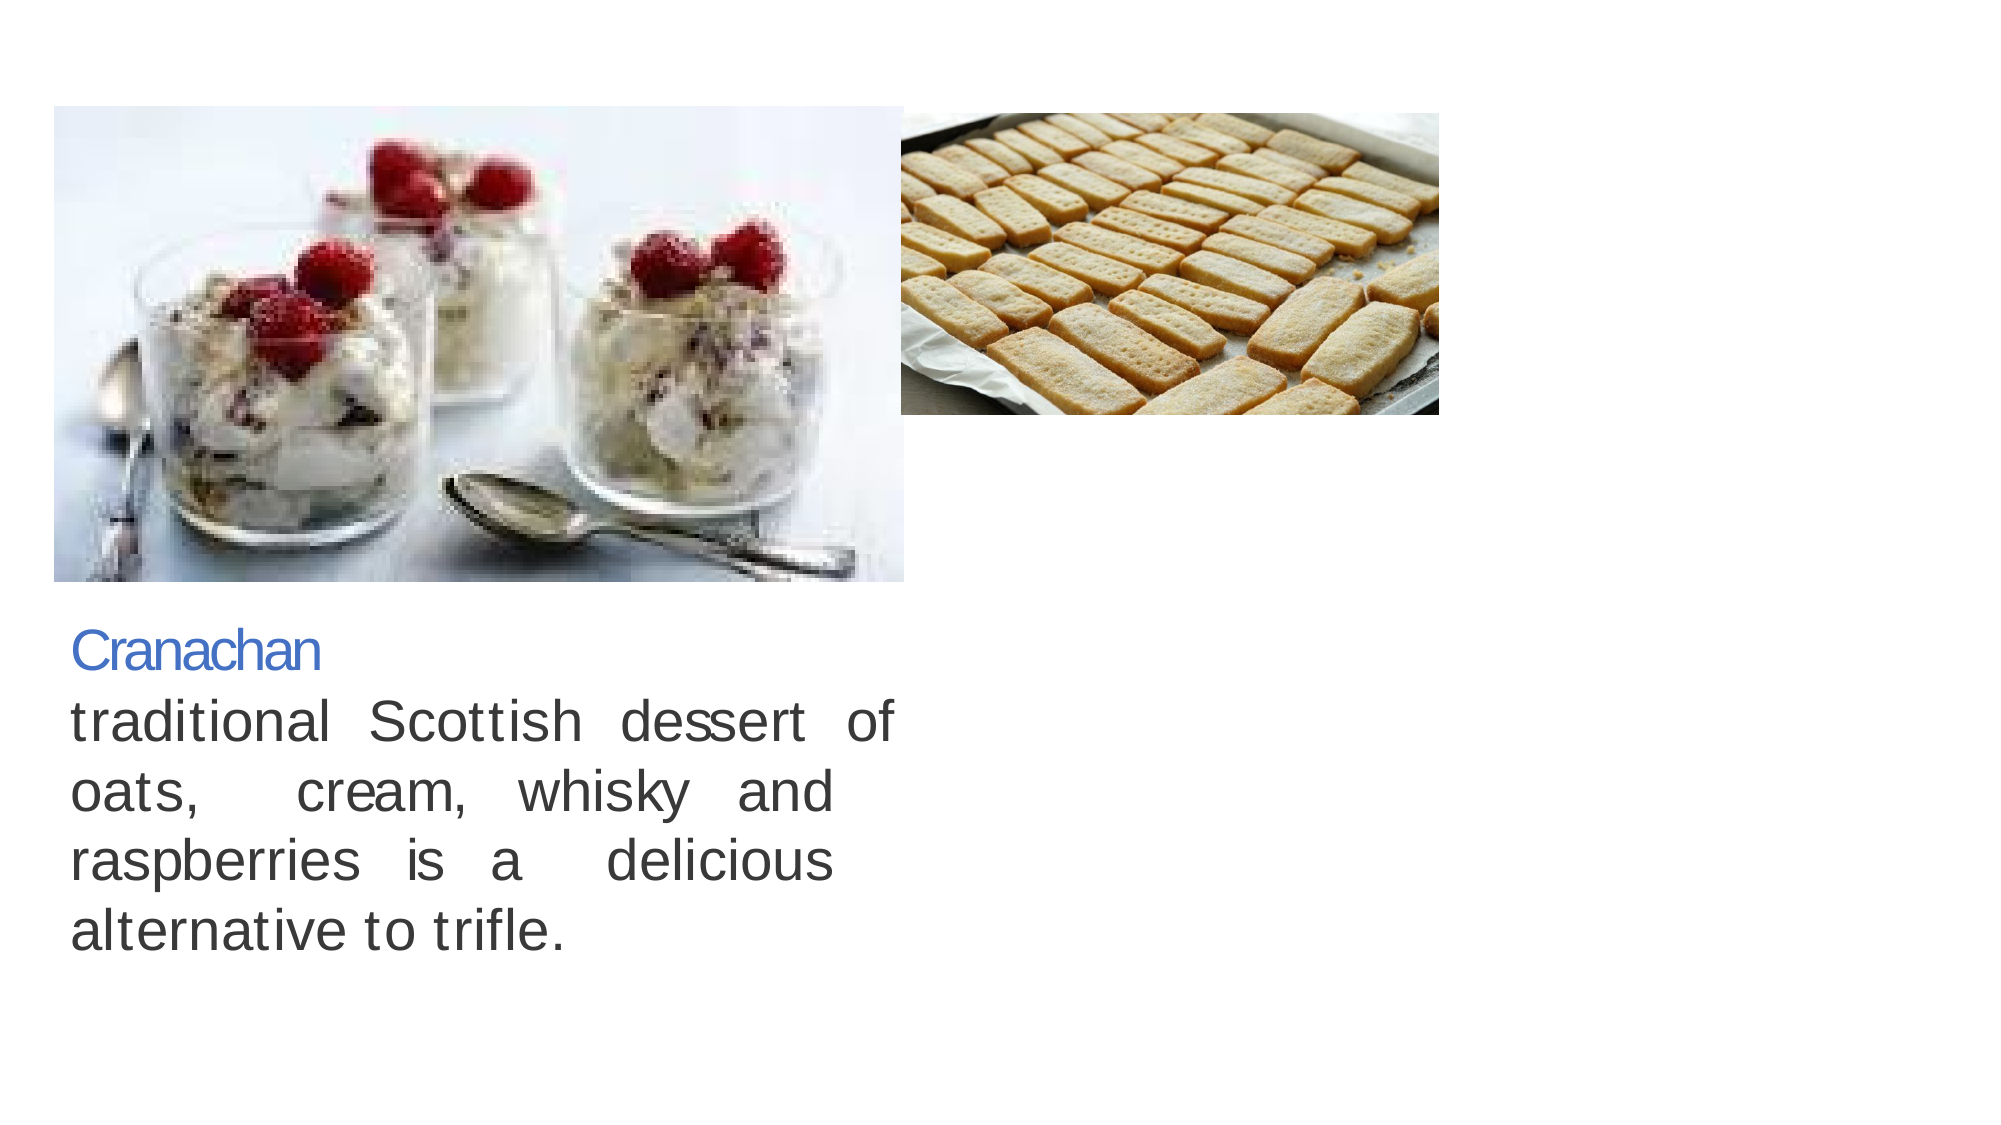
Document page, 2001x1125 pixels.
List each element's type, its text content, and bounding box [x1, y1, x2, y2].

text_box Cranachan traditional Scottish dessert of oats, cream, whisky and raspberries is a delicious alternative to trifle. [68, 610, 898, 896]
picture [54, 106, 1439, 582]
